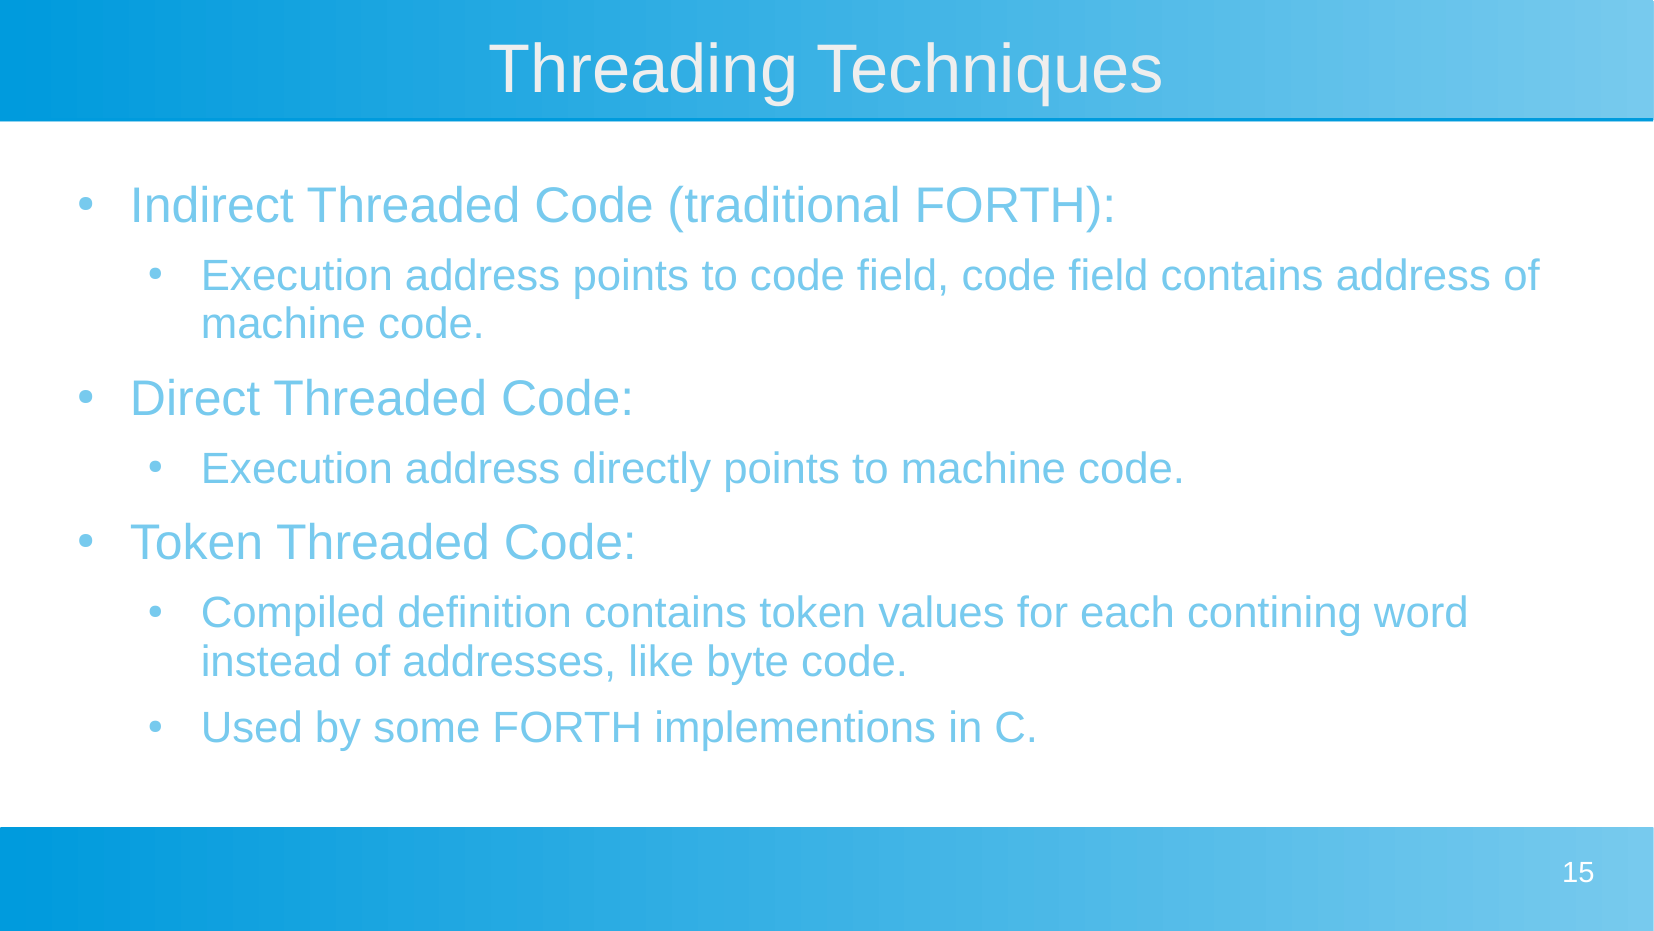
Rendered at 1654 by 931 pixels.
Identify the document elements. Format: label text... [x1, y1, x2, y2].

title Threading Techniques [59, 29, 1595, 108]
list Indirect Threaded Code (traditional FORTH): Execution address points to code field, code field contains address of machine code. Direct Threaded Code: Execution address directly points to machine code. Token Threaded Code: Compiled definition contains token values for each contining word instead of addresses, like byte code. Used by some FORTH implementions in C. [59, 177, 1595, 768]
